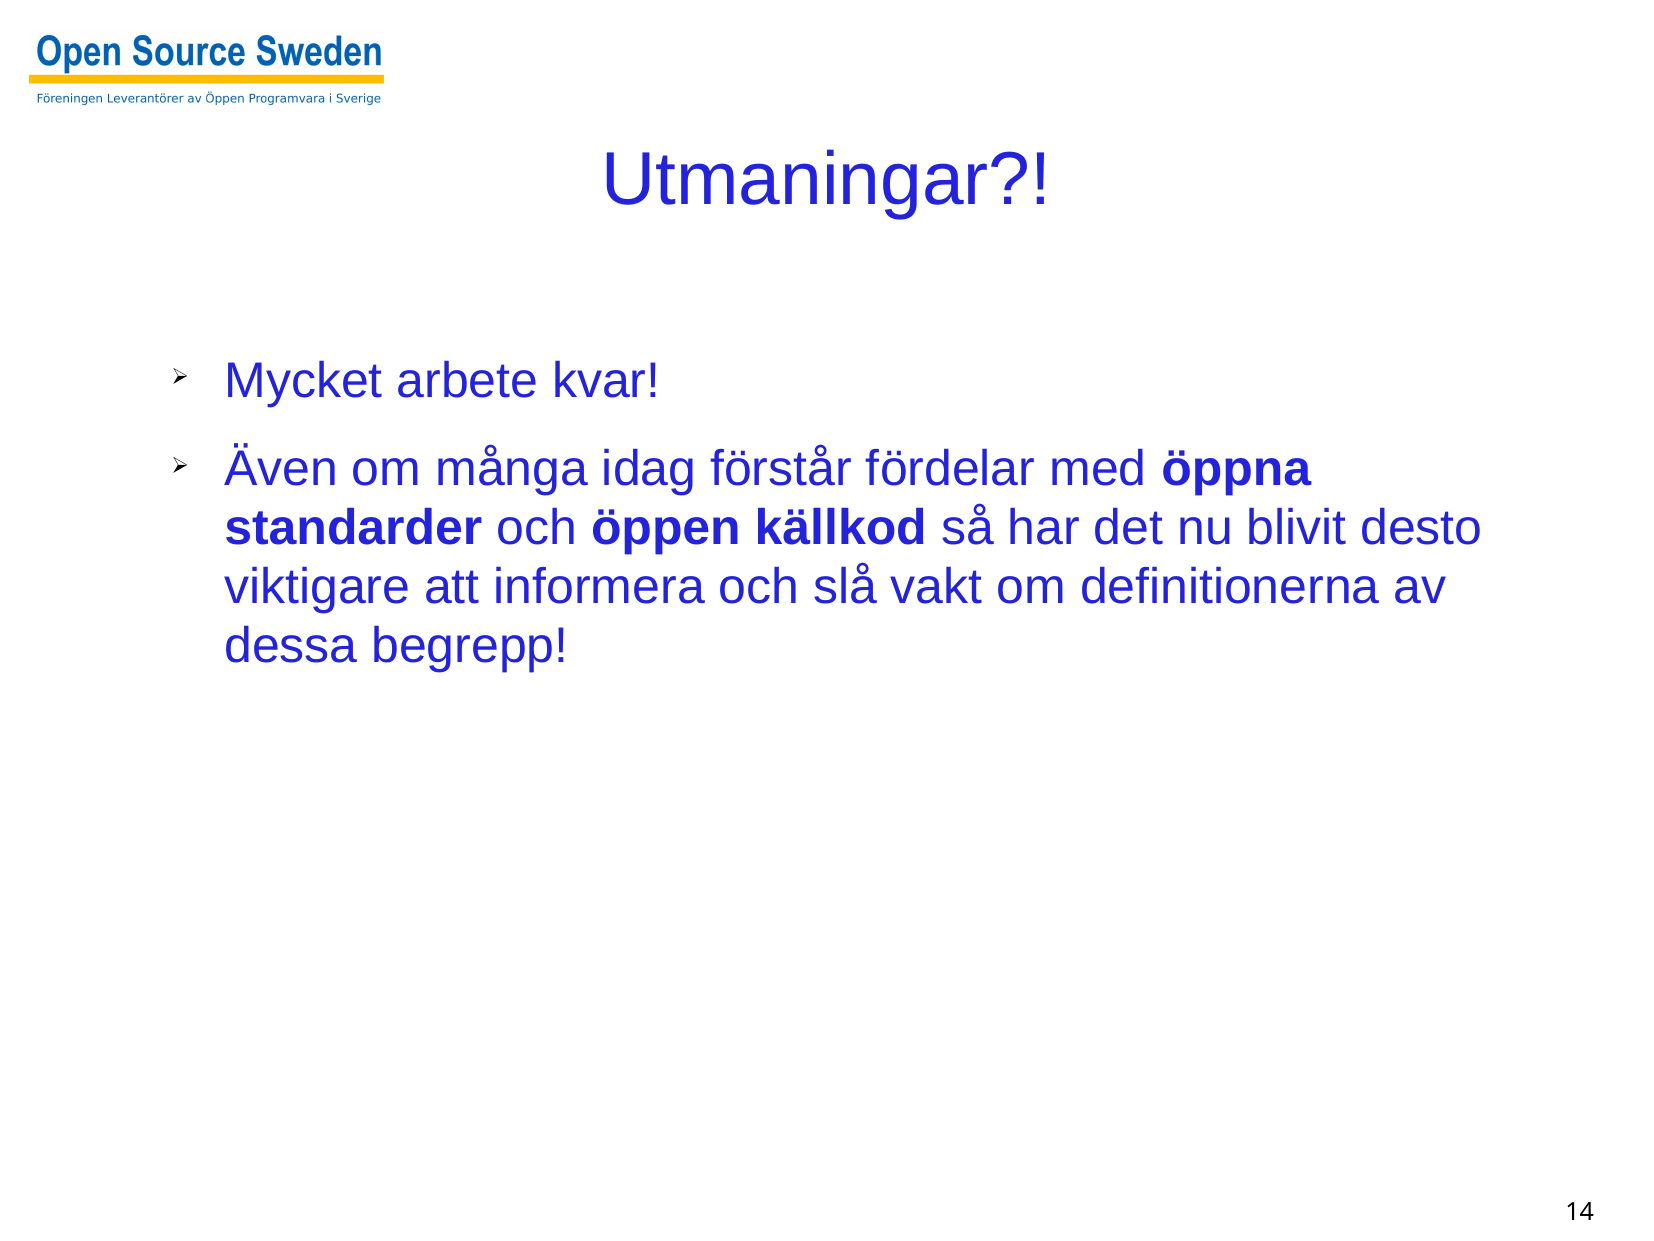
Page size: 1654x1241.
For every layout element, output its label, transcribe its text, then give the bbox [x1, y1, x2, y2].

picture [29, 29, 384, 112]
title Utmaningar?! [82, 114, 1571, 243]
list Mycket arbete kvar! Även om många idag förstår fördelar med öppna standarder och öppen källkod så har det nu blivit desto viktigare att informera och slå vakt om definitionerna av dessa begrepp! [153, 259, 1565, 1082]
